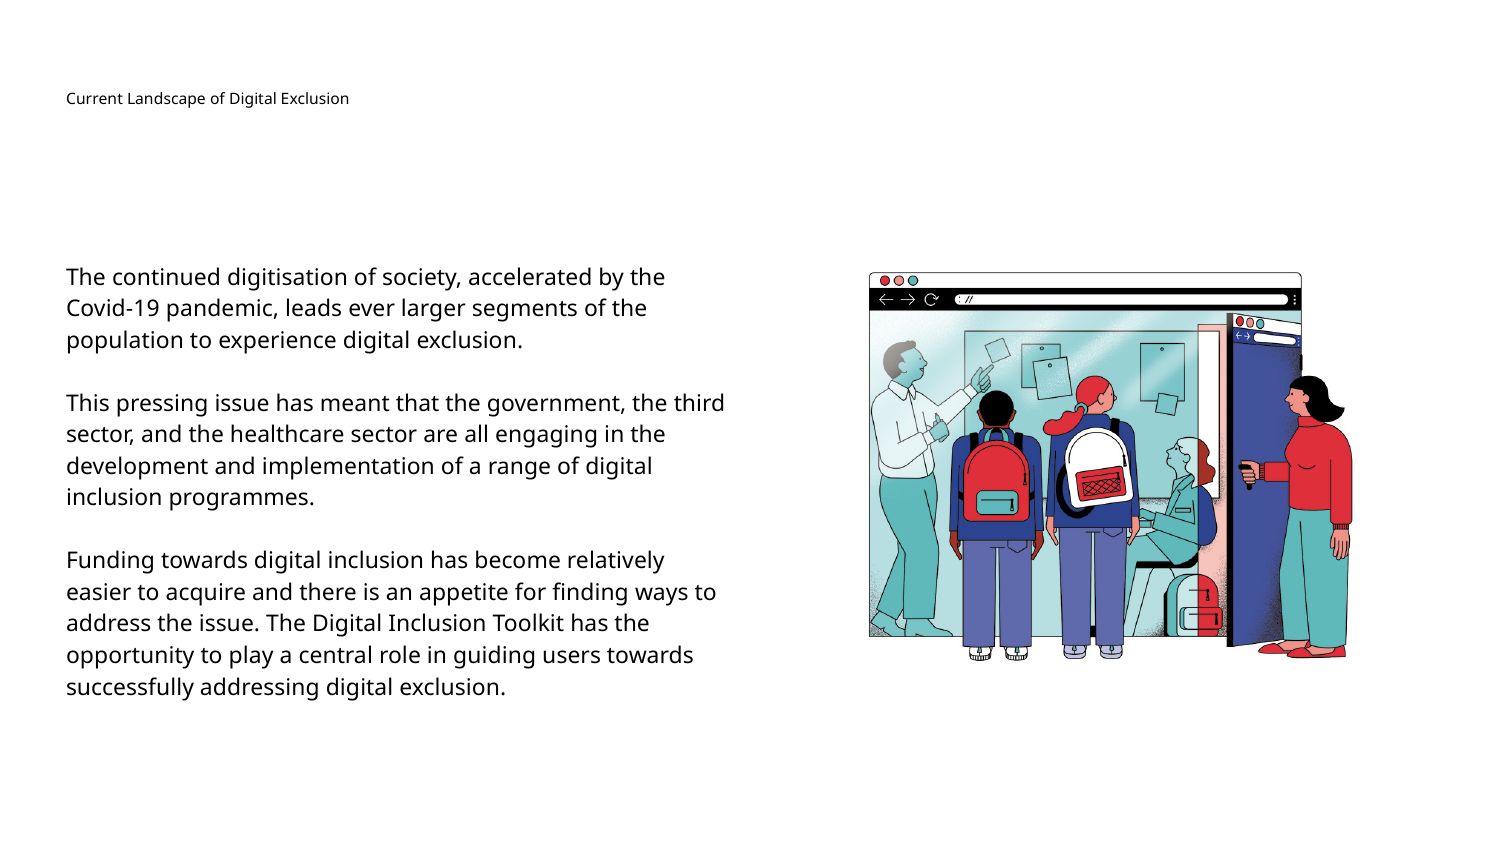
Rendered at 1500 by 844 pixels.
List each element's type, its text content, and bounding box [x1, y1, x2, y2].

title Current Landscape of Digital Exclusion [51, 72, 1449, 167]
list The continued digitisation of society, accelerated by the Covid-19 pandemic, leads ever larger segments of the population to experience digital exclusion. This pressing issue has meant that the government, the third sector, and the healthcare sector are all engaging in the development and implementation of a range of digital inclusion programmes. Funding towards digital inclusion has become relatively easier to acquire and there is an appetite for finding ways to address the issue. The Digital Inclusion Toolkit has the opportunity to play a central role in guiding users towards successfully addressing digital exclusion. [51, 243, 750, 768]
picture [750, 263, 1476, 672]
